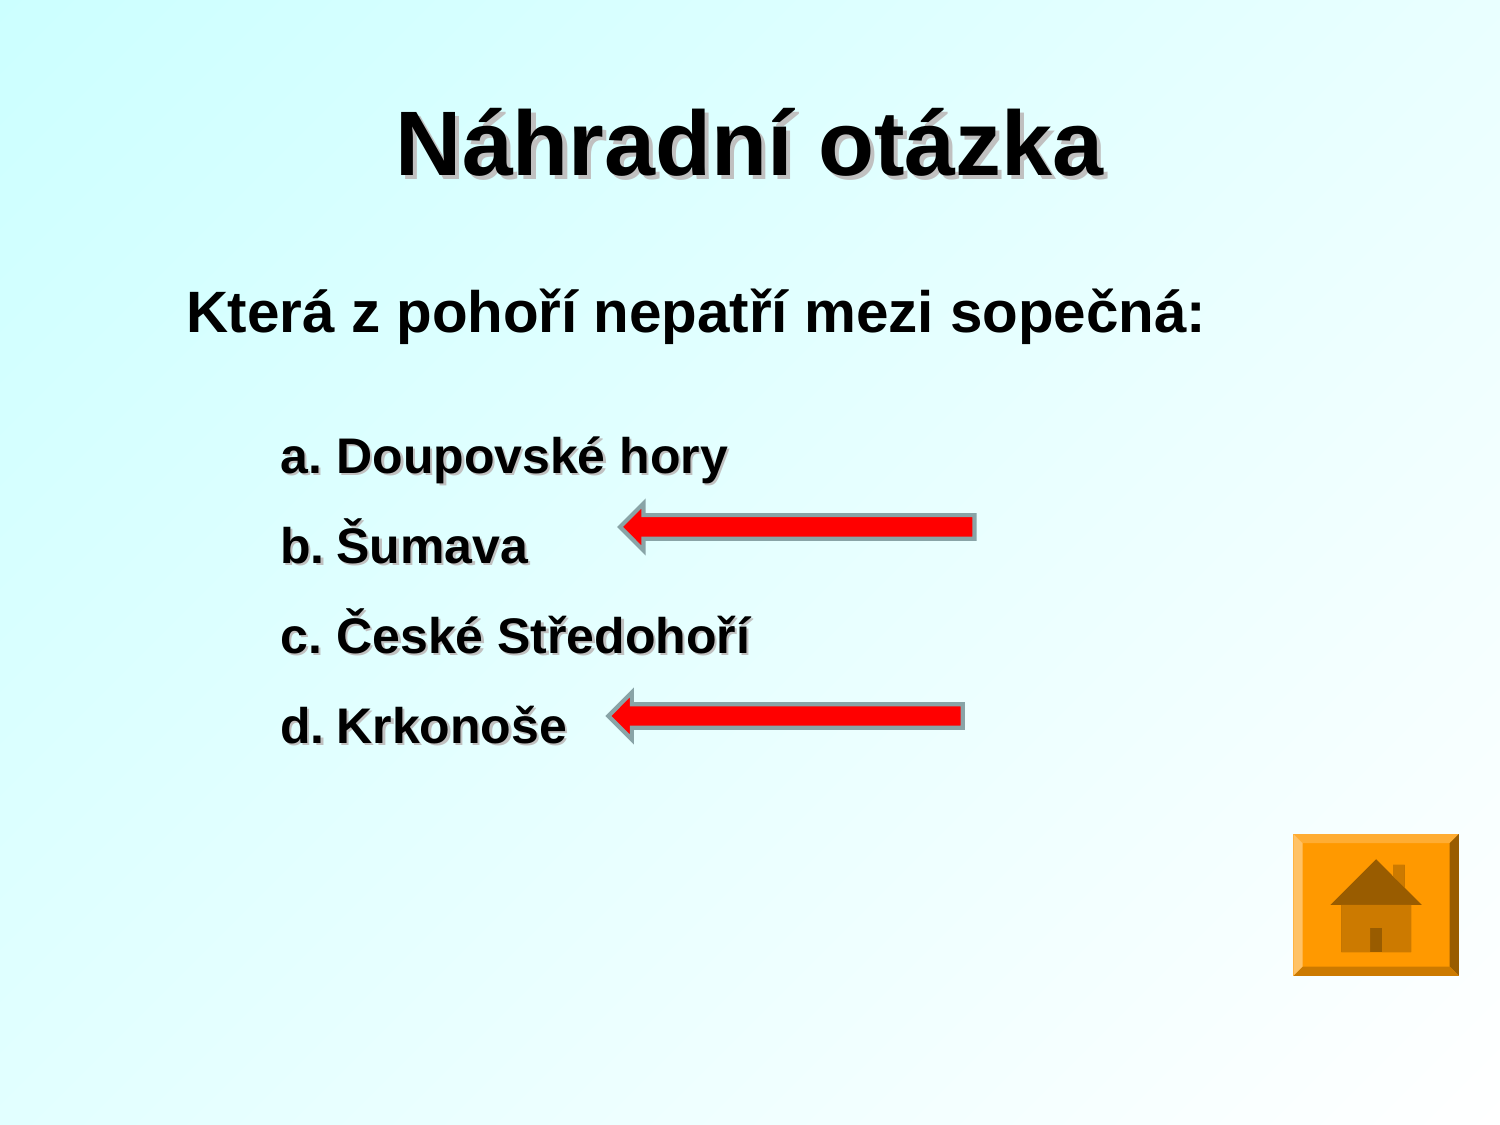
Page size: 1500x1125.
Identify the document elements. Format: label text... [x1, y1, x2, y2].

text_box [1295, 834, 1459, 976]
list Která z pohoří nepatří mezi sopečná: [171, 267, 1236, 367]
title Náhradní otázka [75, 45, 1426, 233]
text_box Doupovské hory Šumava České Středohoří Krkonoše [265, 385, 880, 761]
text_box [620, 503, 975, 551]
text_box [608, 692, 963, 740]
